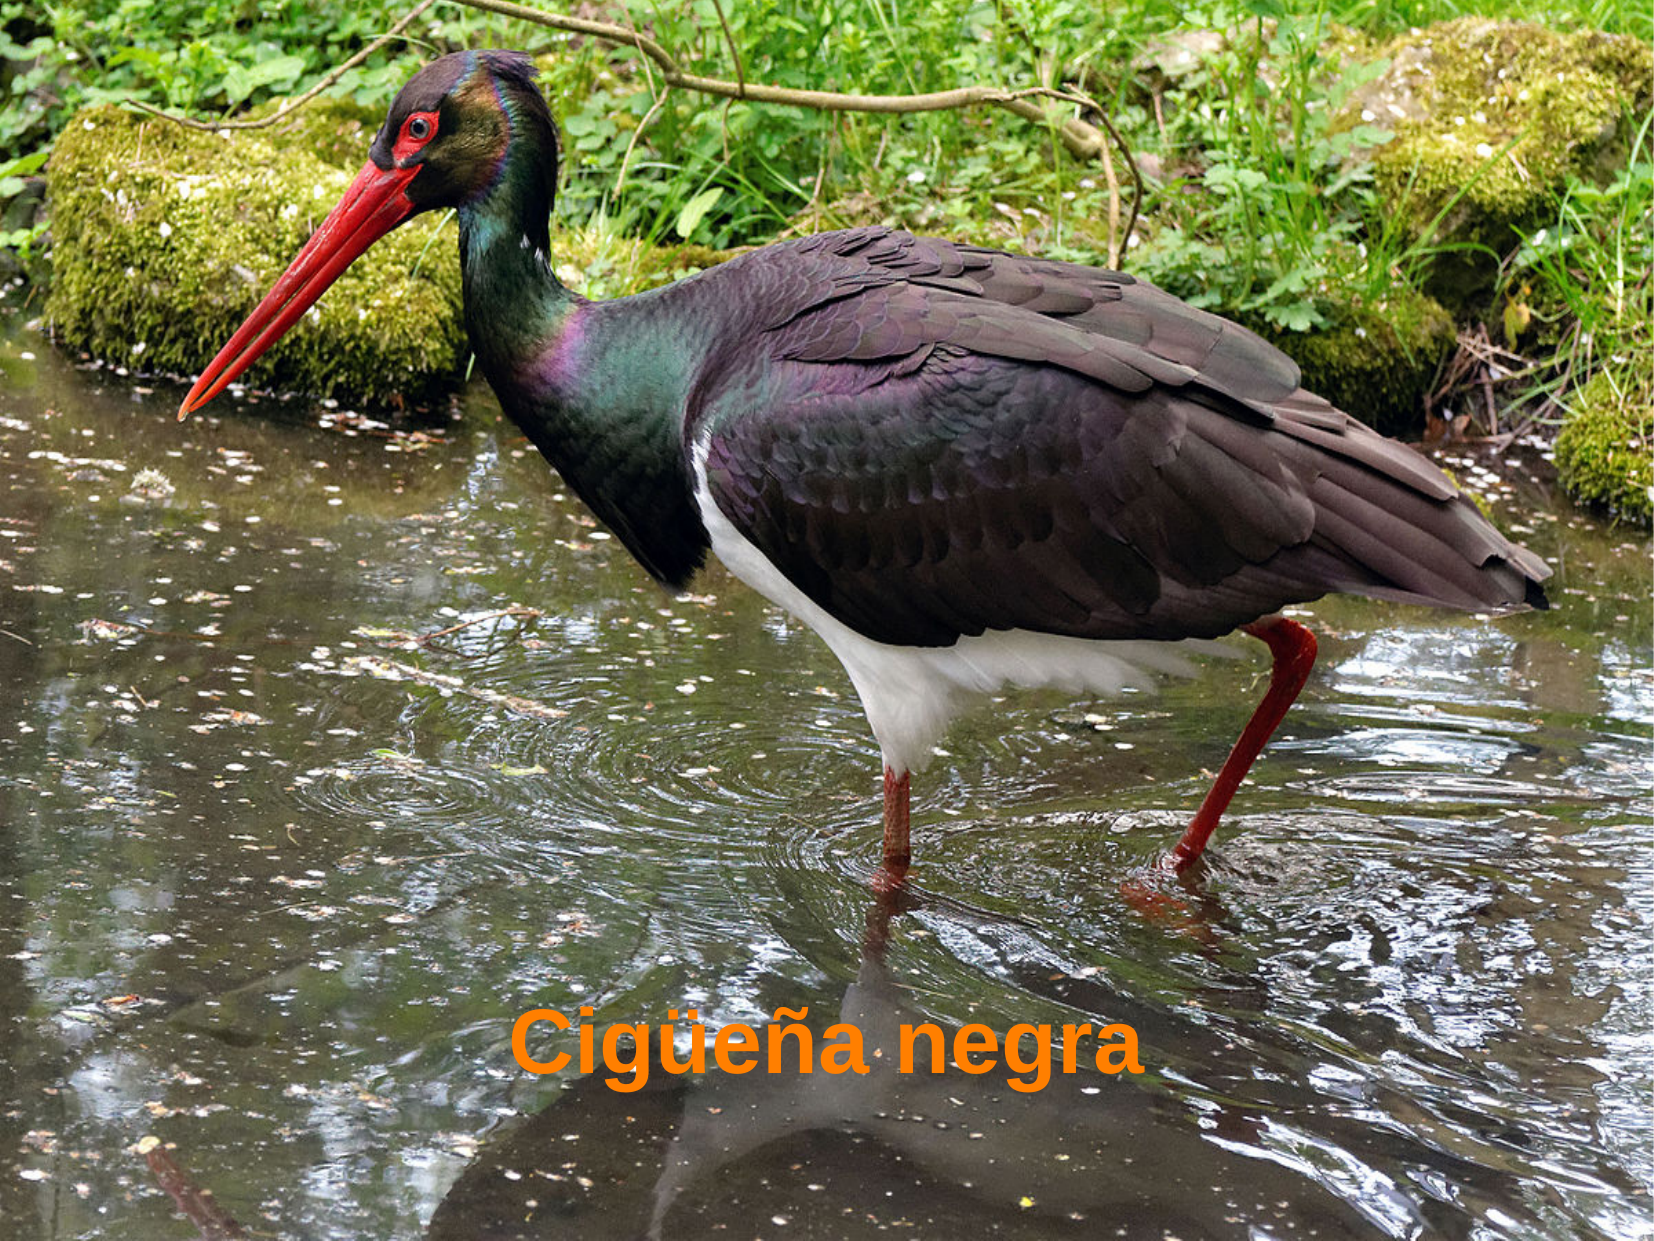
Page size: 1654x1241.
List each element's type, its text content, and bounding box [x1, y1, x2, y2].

title Cigüeña negra [82, 938, 1571, 1146]
picture [0, 0, 1654, 1241]
